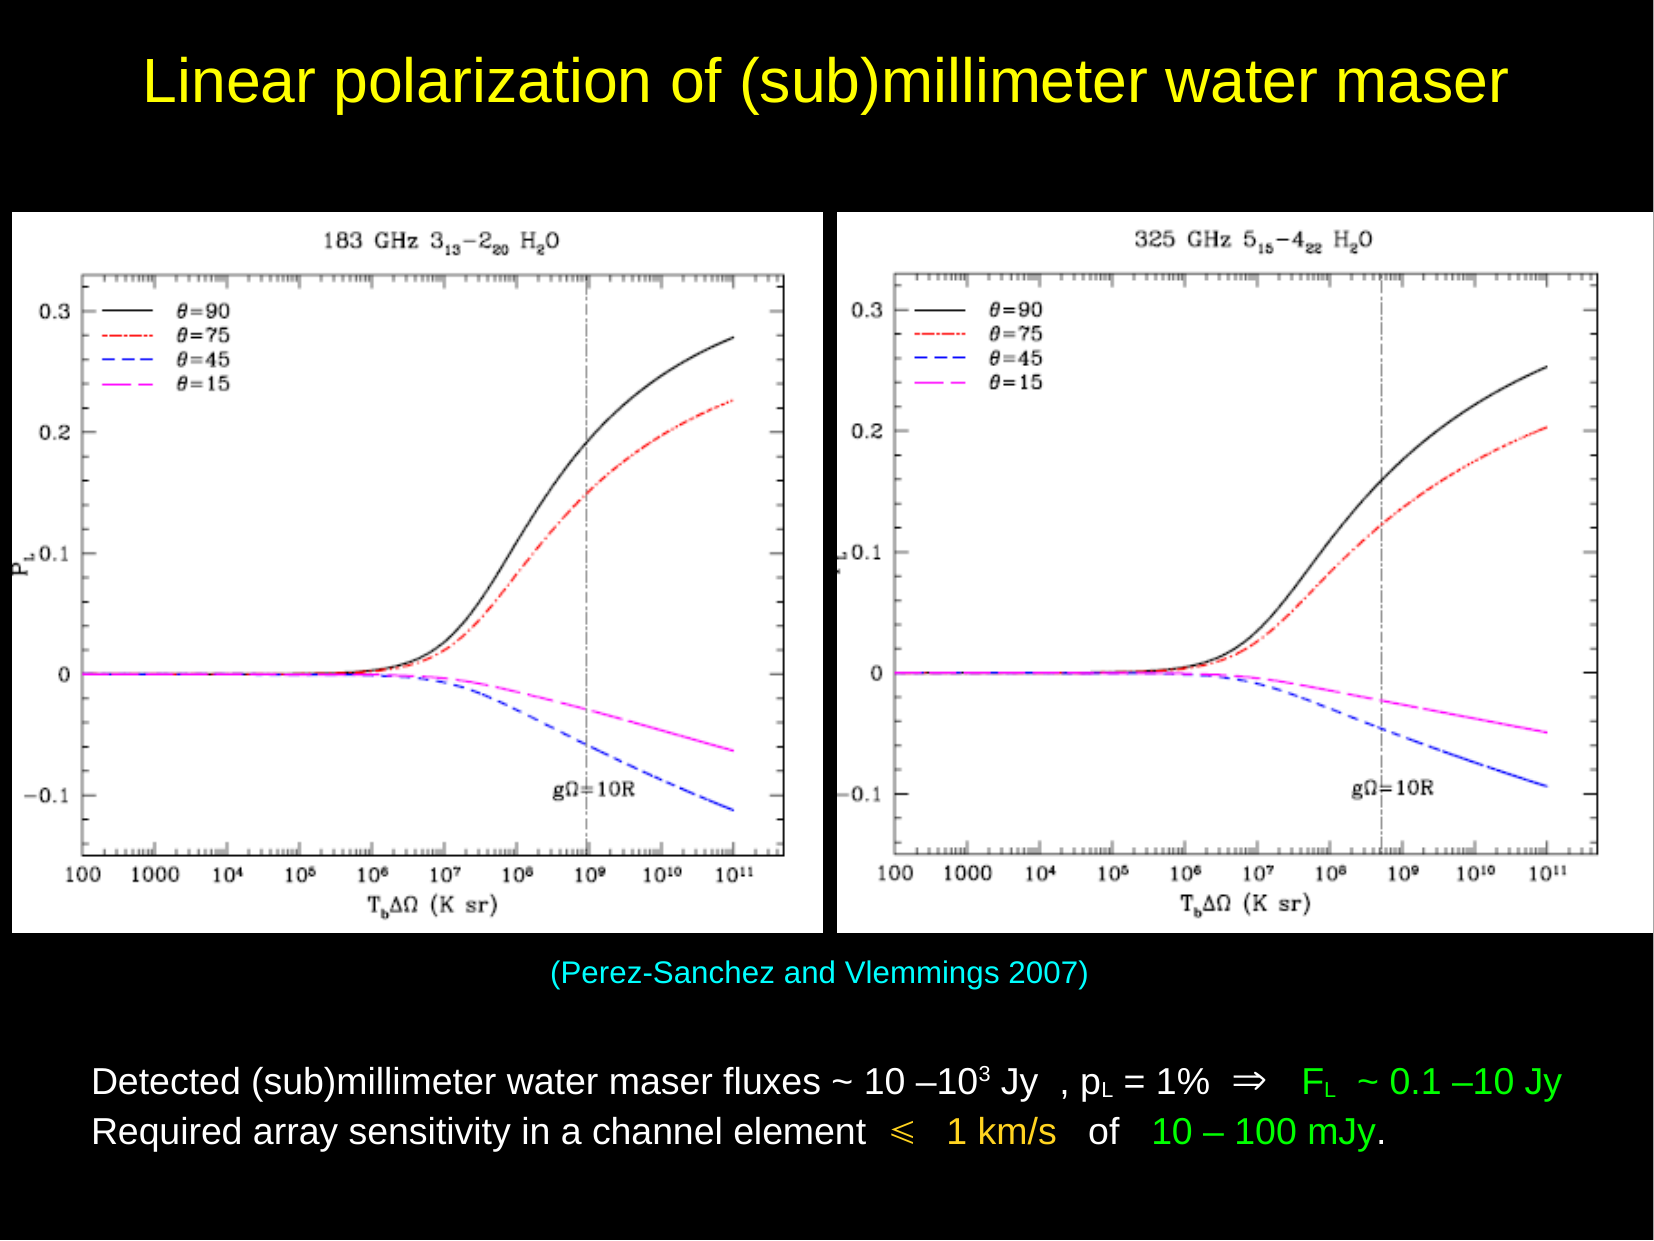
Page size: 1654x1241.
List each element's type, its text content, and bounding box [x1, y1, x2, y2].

picture [837, 212, 1653, 933]
text_box Detected (sub)millimeter water maser fluxes ~ 10 –103 Jy , pL = 1% ⇒ FL ~ 0.1 –10 Jy Required array sensitivity in a channel element  1 km/s of 10 – 100 mJy. [76, 1053, 1578, 1203]
picture [12, 212, 823, 933]
text_box (Perez-Sanchez and Vlemmings 2007) [535, 948, 1119, 999]
text_box Linear polarization of (sub)millimeter water maser [128, 3, 1526, 89]
